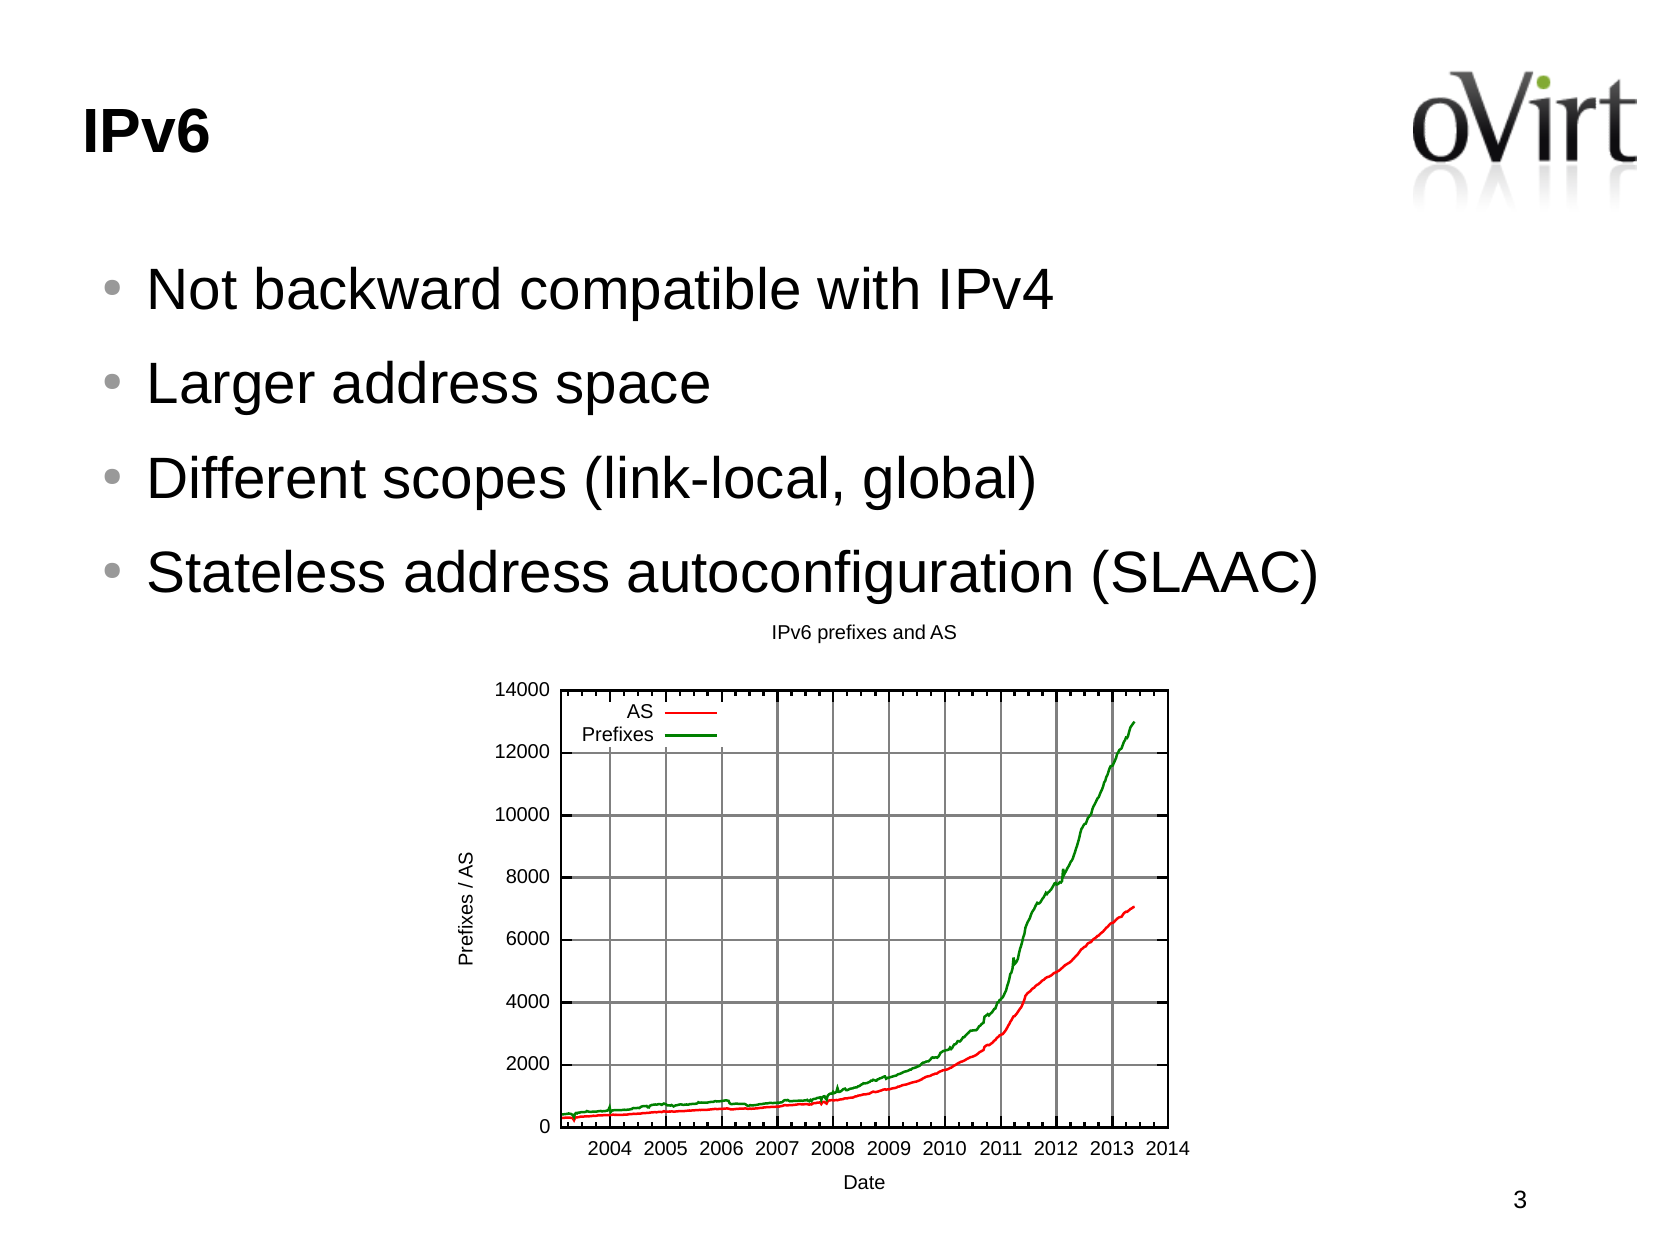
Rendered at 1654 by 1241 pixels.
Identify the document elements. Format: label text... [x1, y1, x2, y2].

picture [450, 600, 1201, 1200]
list Not backward compatible with IPv4 Larger address space Different scopes (link-local, global) Stateless address autoconfiguration (SLAAC) [86, 256, 1576, 1051]
title IPv6 [82, 37, 1303, 226]
picture [1413, 63, 1637, 212]
